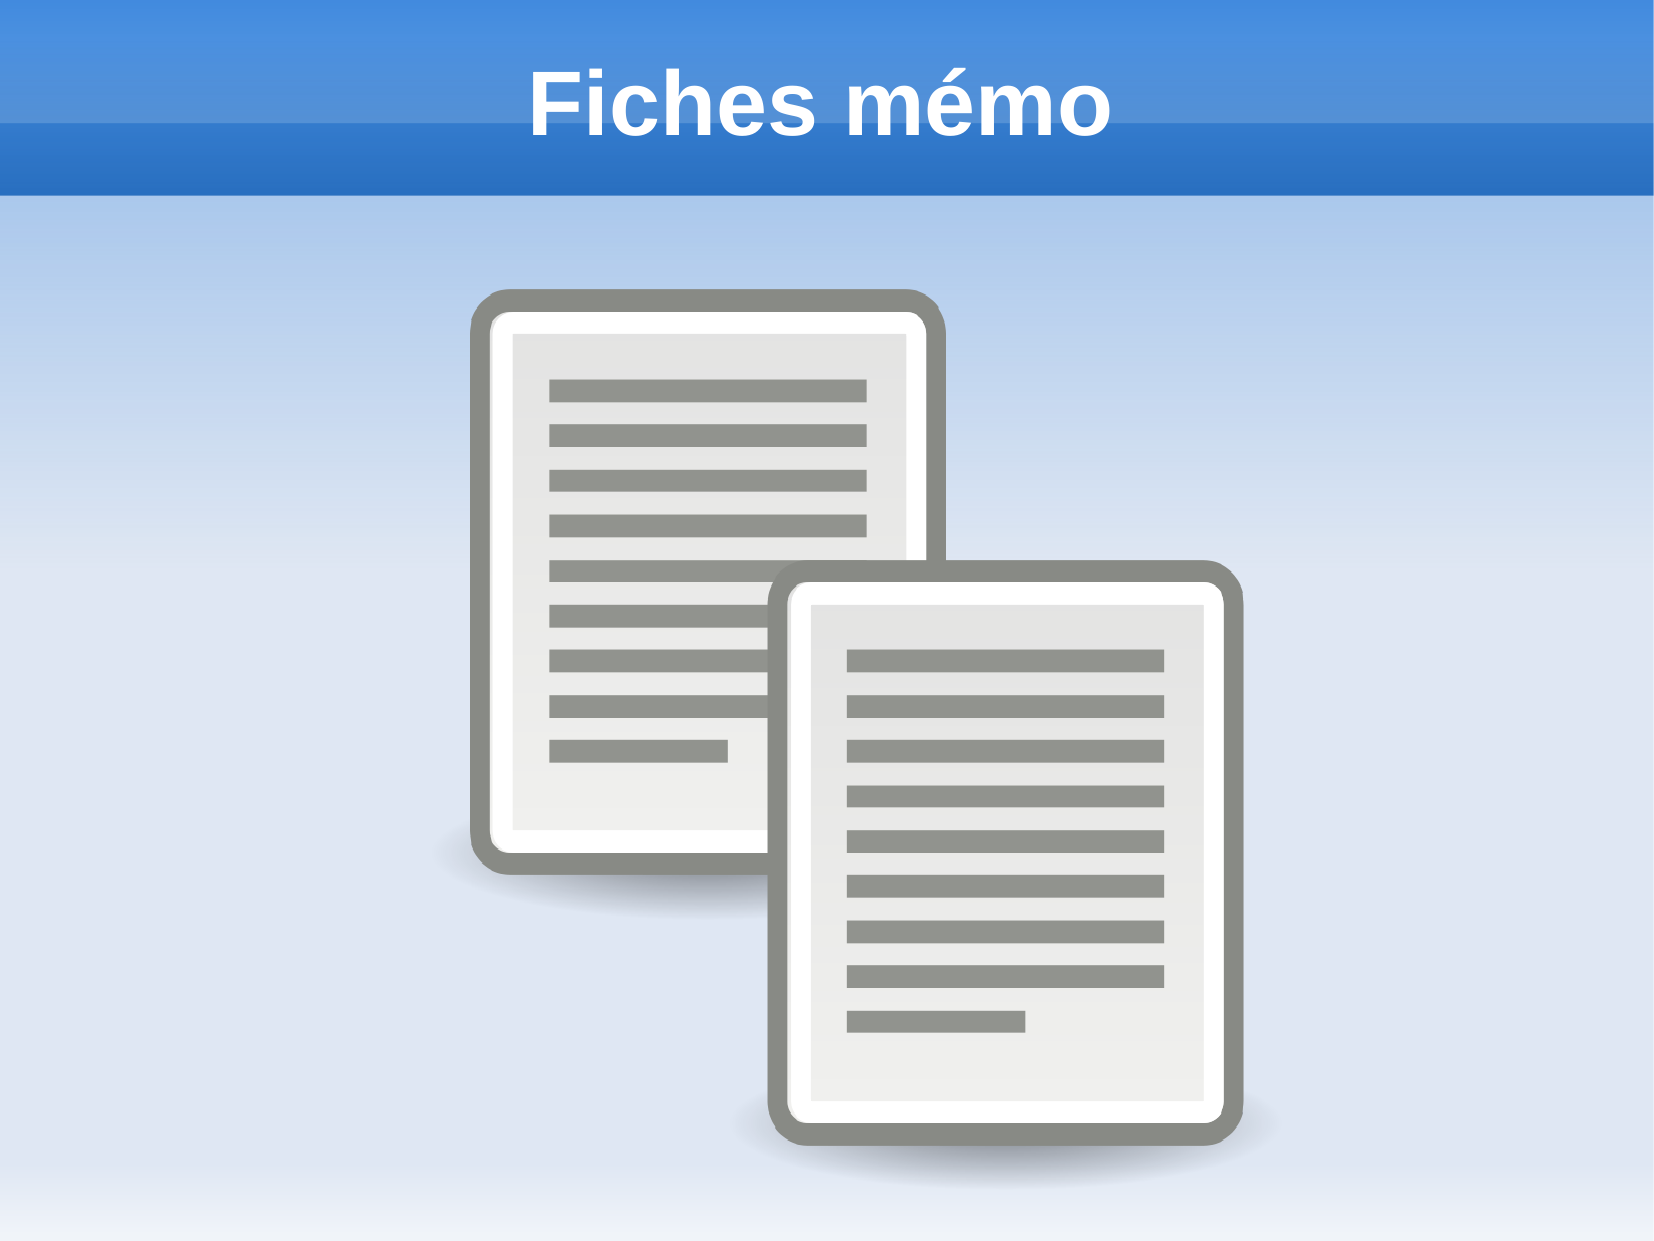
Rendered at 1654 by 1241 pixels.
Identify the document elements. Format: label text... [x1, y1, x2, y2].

picture [0, 0, 1654, 1241]
title Fiches mémo [76, 0, 1565, 208]
